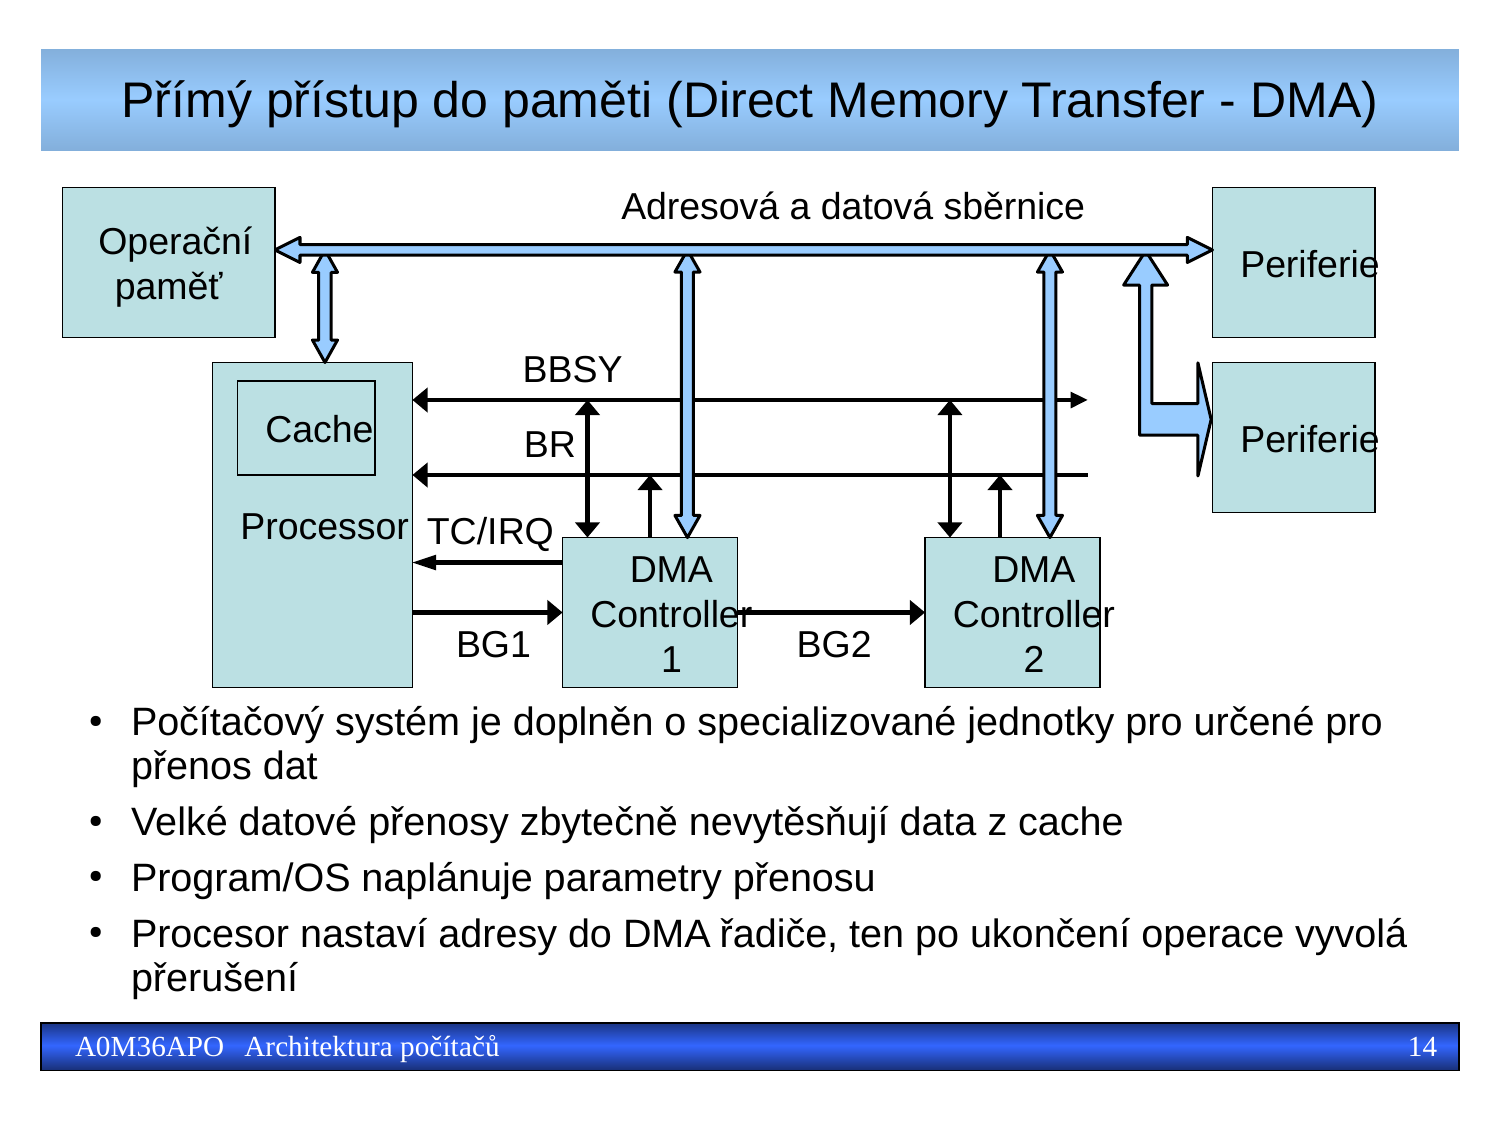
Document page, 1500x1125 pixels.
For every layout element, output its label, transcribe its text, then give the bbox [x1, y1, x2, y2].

text_box Periferie [1212, 362, 1375, 513]
text_box BG2 [768, 612, 887, 673]
list Počítačový systém je doplněn o specializované jednotky pro určené pro přenos dat Velké datové přenosy zbytečně nevytěsňují data z cache Program/OS naplánuje parametry přenosu Procesor nastaví adresy do DMA řadiče, ten po ukončení operace vyvolá přerušení [75, 699, 1426, 1000]
text_box Adresová a datová sběrnice [593, 174, 1101, 236]
text_box Cache [237, 380, 375, 475]
text_box TC/IRQ [398, 499, 569, 560]
text_box BR [495, 412, 585, 473]
text_box BBSY [494, 337, 638, 398]
text_box DMA Controller 1 [562, 537, 738, 688]
text_box [275, 237, 1213, 538]
text_box DMA Controller 2 [924, 537, 1101, 688]
text_box Periferie [1212, 187, 1375, 338]
text_box Operační paměť [62, 187, 275, 338]
text_box BG1 [428, 612, 546, 673]
text_box Processor [212, 362, 413, 688]
title Přímý přístup do paměti (Direct Memory Transfer - DMA) [41, 49, 1459, 151]
